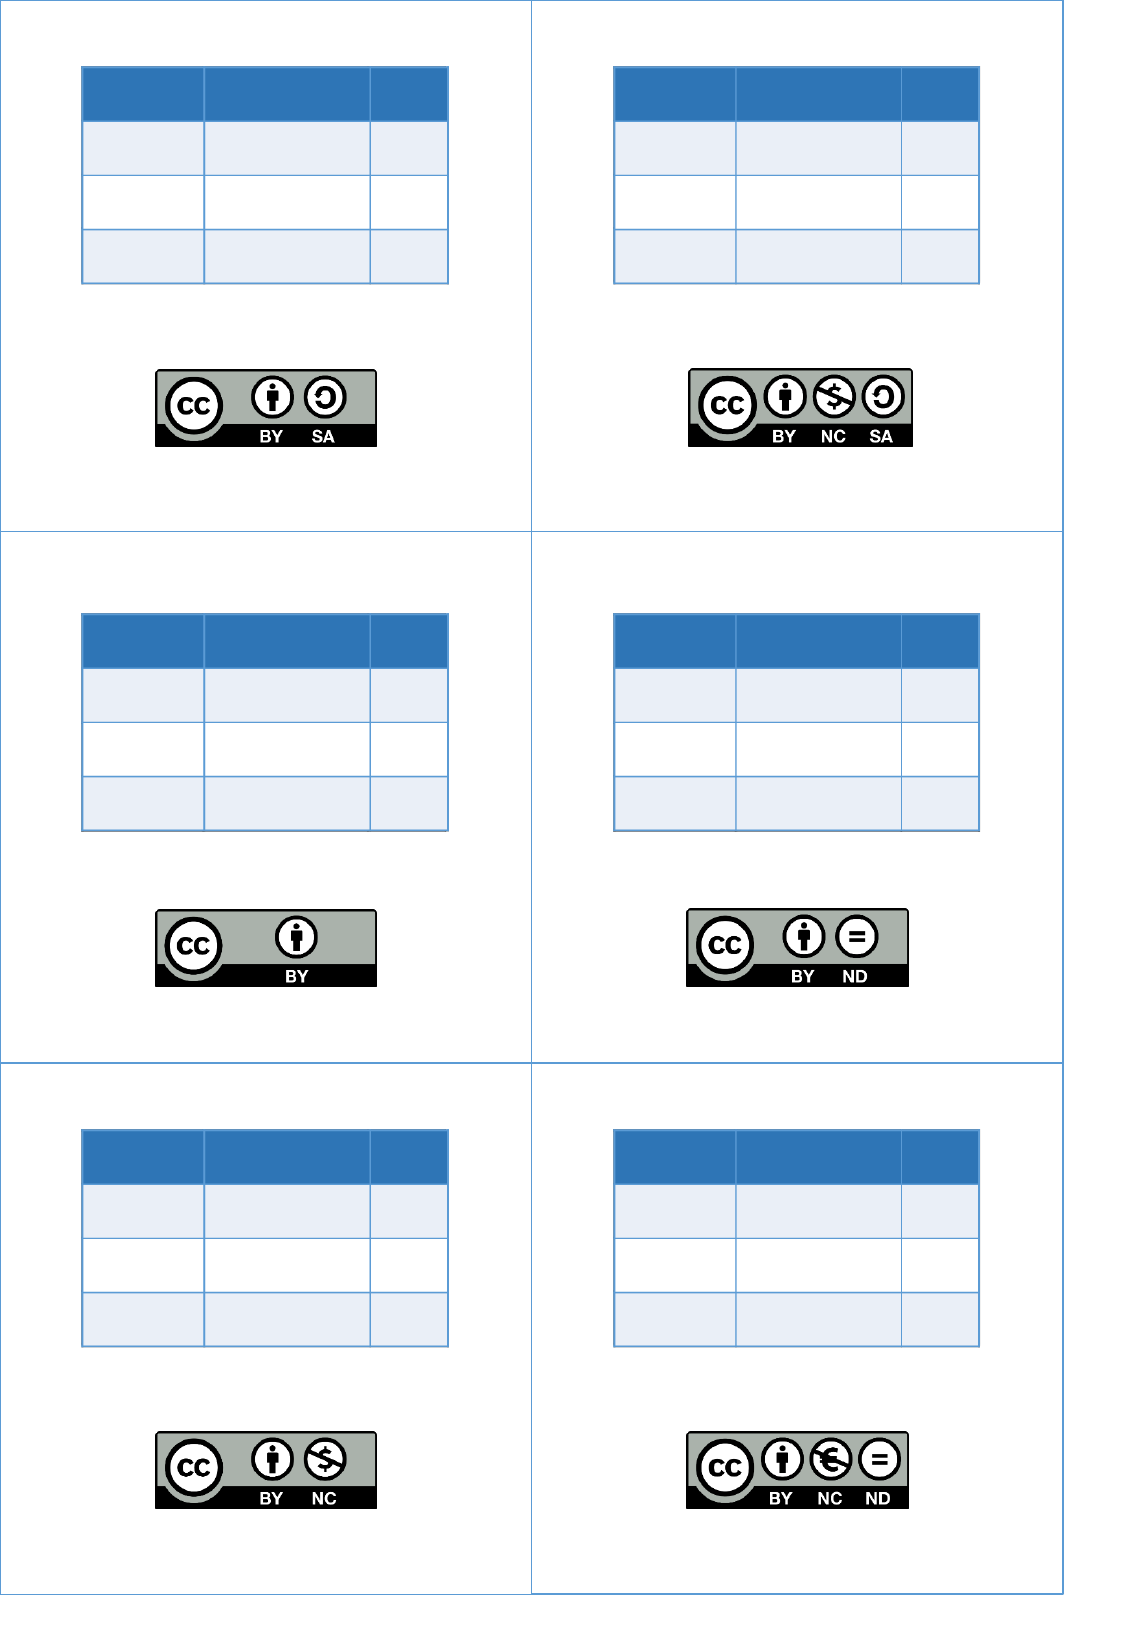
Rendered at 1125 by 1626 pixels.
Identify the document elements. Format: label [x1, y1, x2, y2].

picture [686, 1431, 909, 1509]
picture [613, 66, 981, 285]
picture [613, 613, 981, 832]
picture [686, 908, 909, 987]
picture [688, 368, 913, 448]
picture [155, 1431, 377, 1509]
picture [81, 613, 450, 832]
picture [155, 909, 377, 987]
picture [613, 1129, 981, 1348]
picture [81, 66, 450, 285]
picture [81, 1129, 450, 1348]
picture [155, 369, 377, 448]
